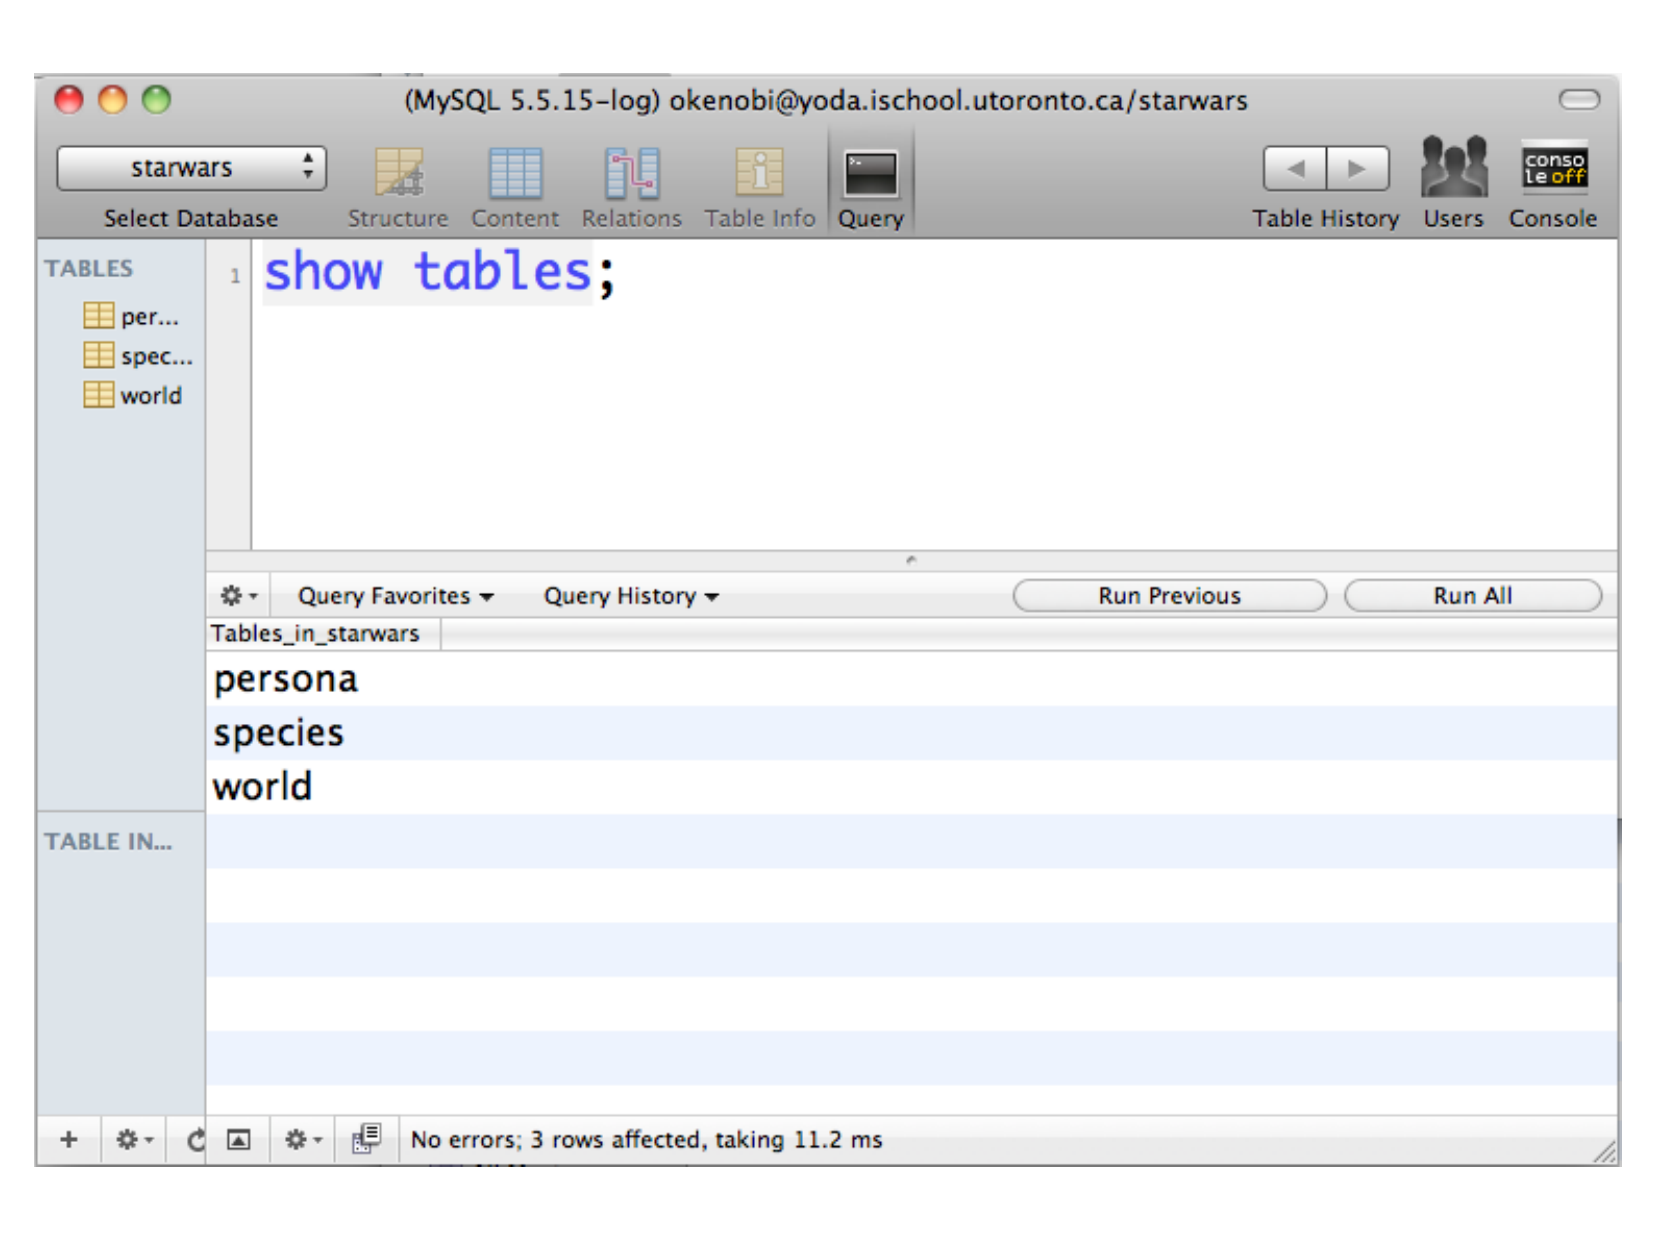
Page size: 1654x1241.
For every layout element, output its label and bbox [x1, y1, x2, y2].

picture [34, 73, 1622, 1167]
